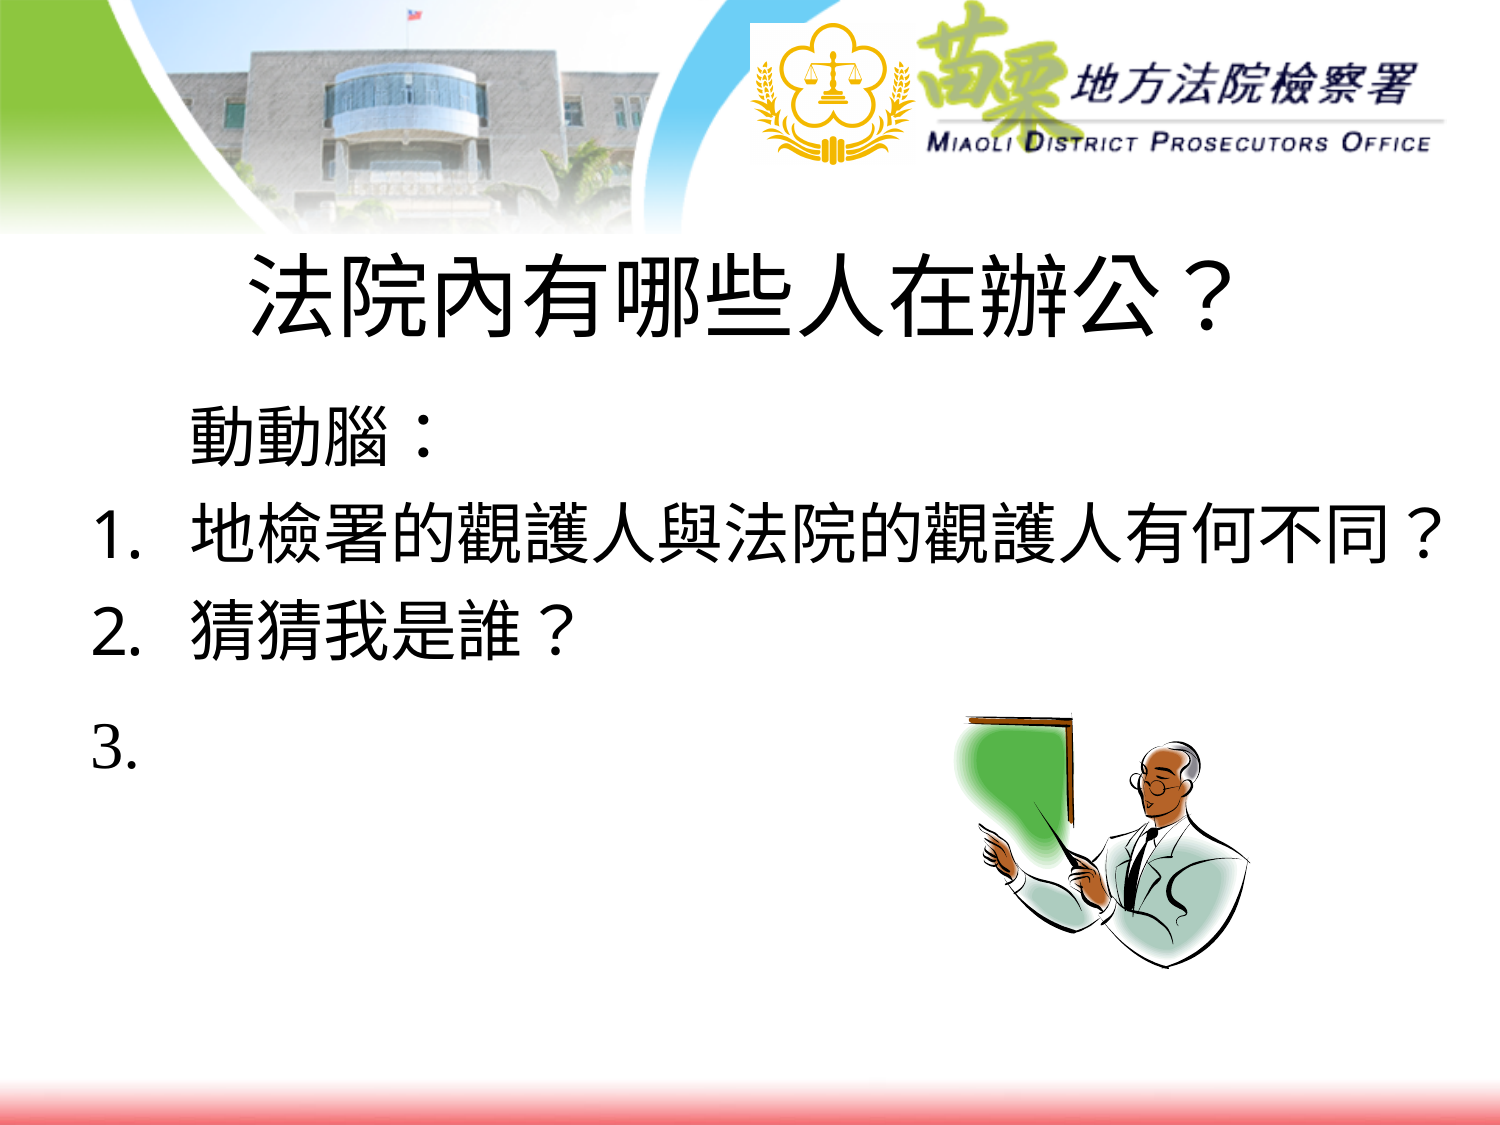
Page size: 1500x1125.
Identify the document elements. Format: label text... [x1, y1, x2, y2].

list 動動腦： 地檢署的觀護人與法院的觀護人有何不同？ 猜猜我是誰？ [75, 387, 1426, 1038]
picture [950, 712, 1251, 970]
title 法院內有哪些人在辦公？ [75, 200, 1426, 387]
